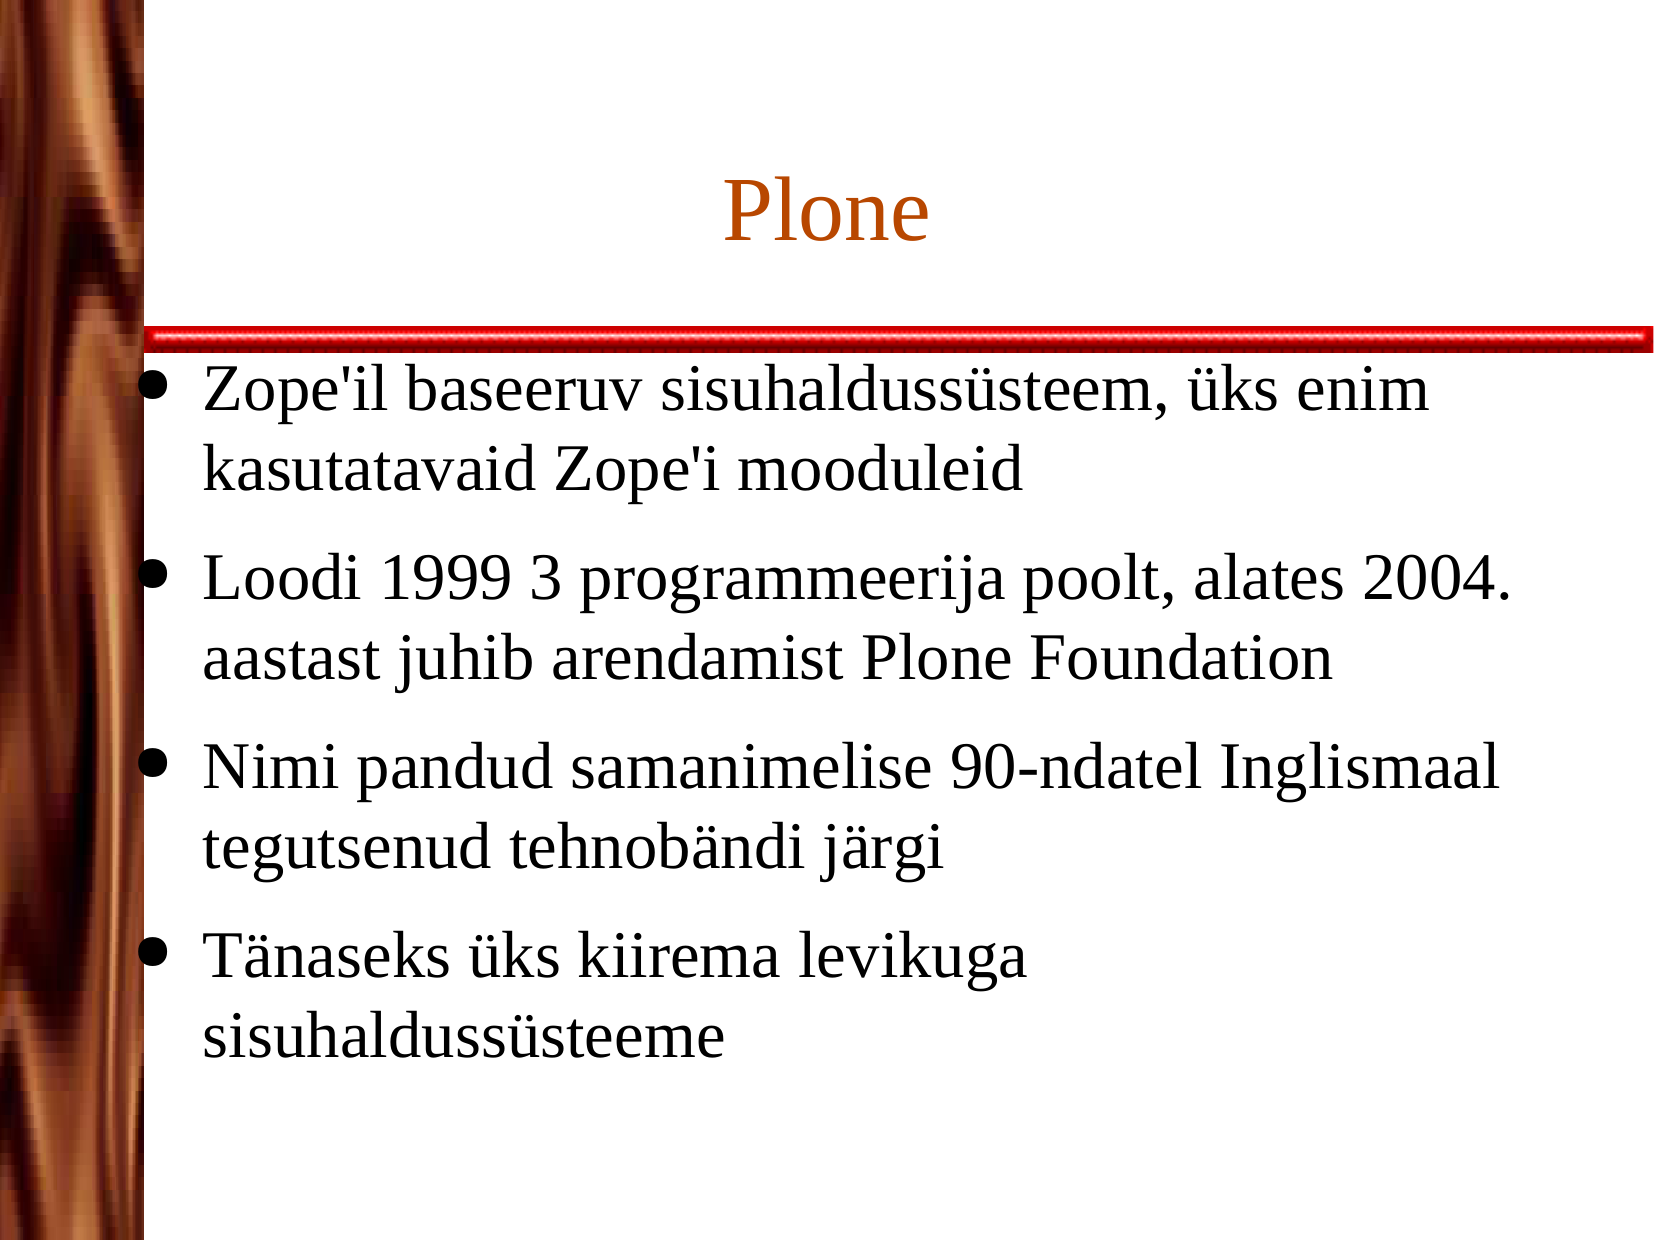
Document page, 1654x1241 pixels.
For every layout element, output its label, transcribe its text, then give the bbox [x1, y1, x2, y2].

picture [0, 0, 1654, 1240]
title Plone [121, 98, 1533, 314]
list Zope'il baseeruv sisuhaldussüsteem, üks enim kasutatavaid Zope'i mooduleid Loodi 1999 3 programmeerija poolt, alates 2004. aastast juhib arendamist Plone Foundation Nimi pandud samanimelise 90-ndatel Inglismaal tegutsenud tehnobändi järgi Tänaseks üks kiirema levikuga sisuhaldussüsteeme [121, 344, 1533, 1125]
